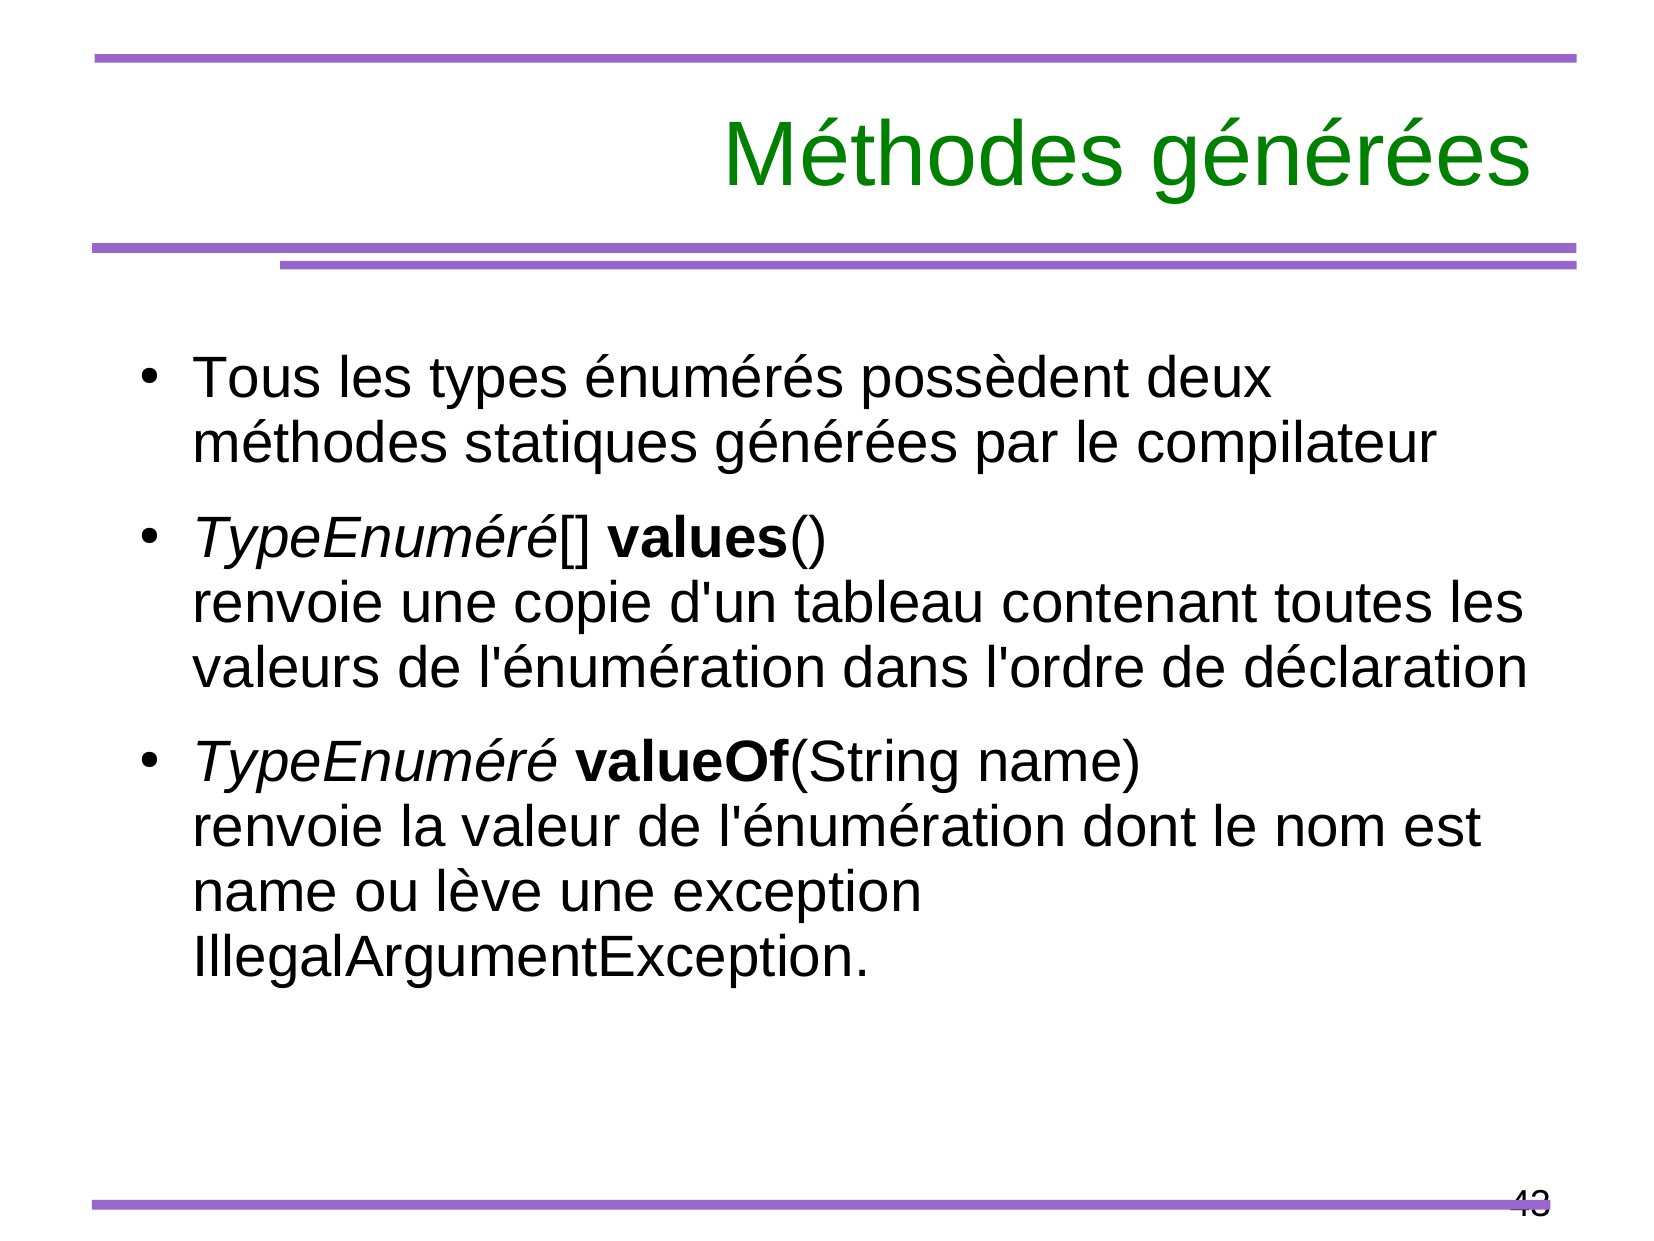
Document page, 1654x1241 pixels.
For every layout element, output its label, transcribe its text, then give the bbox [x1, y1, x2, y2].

list Tous les types énumérés possèdent deux méthodes statiques générées par le compilateur TypeEnuméré[] values() renvoie une copie d'un tableau contenant toutes les valeurs de l'énumération dans l'ordre de déclaration TypeEnuméré valueOf(String name) renvoie la valeur de l'énumération dont le nom est name ou lève une exception IllegalArgumentException. [121, 344, 1534, 1127]
title Méthodes générées [121, 49, 1534, 257]
